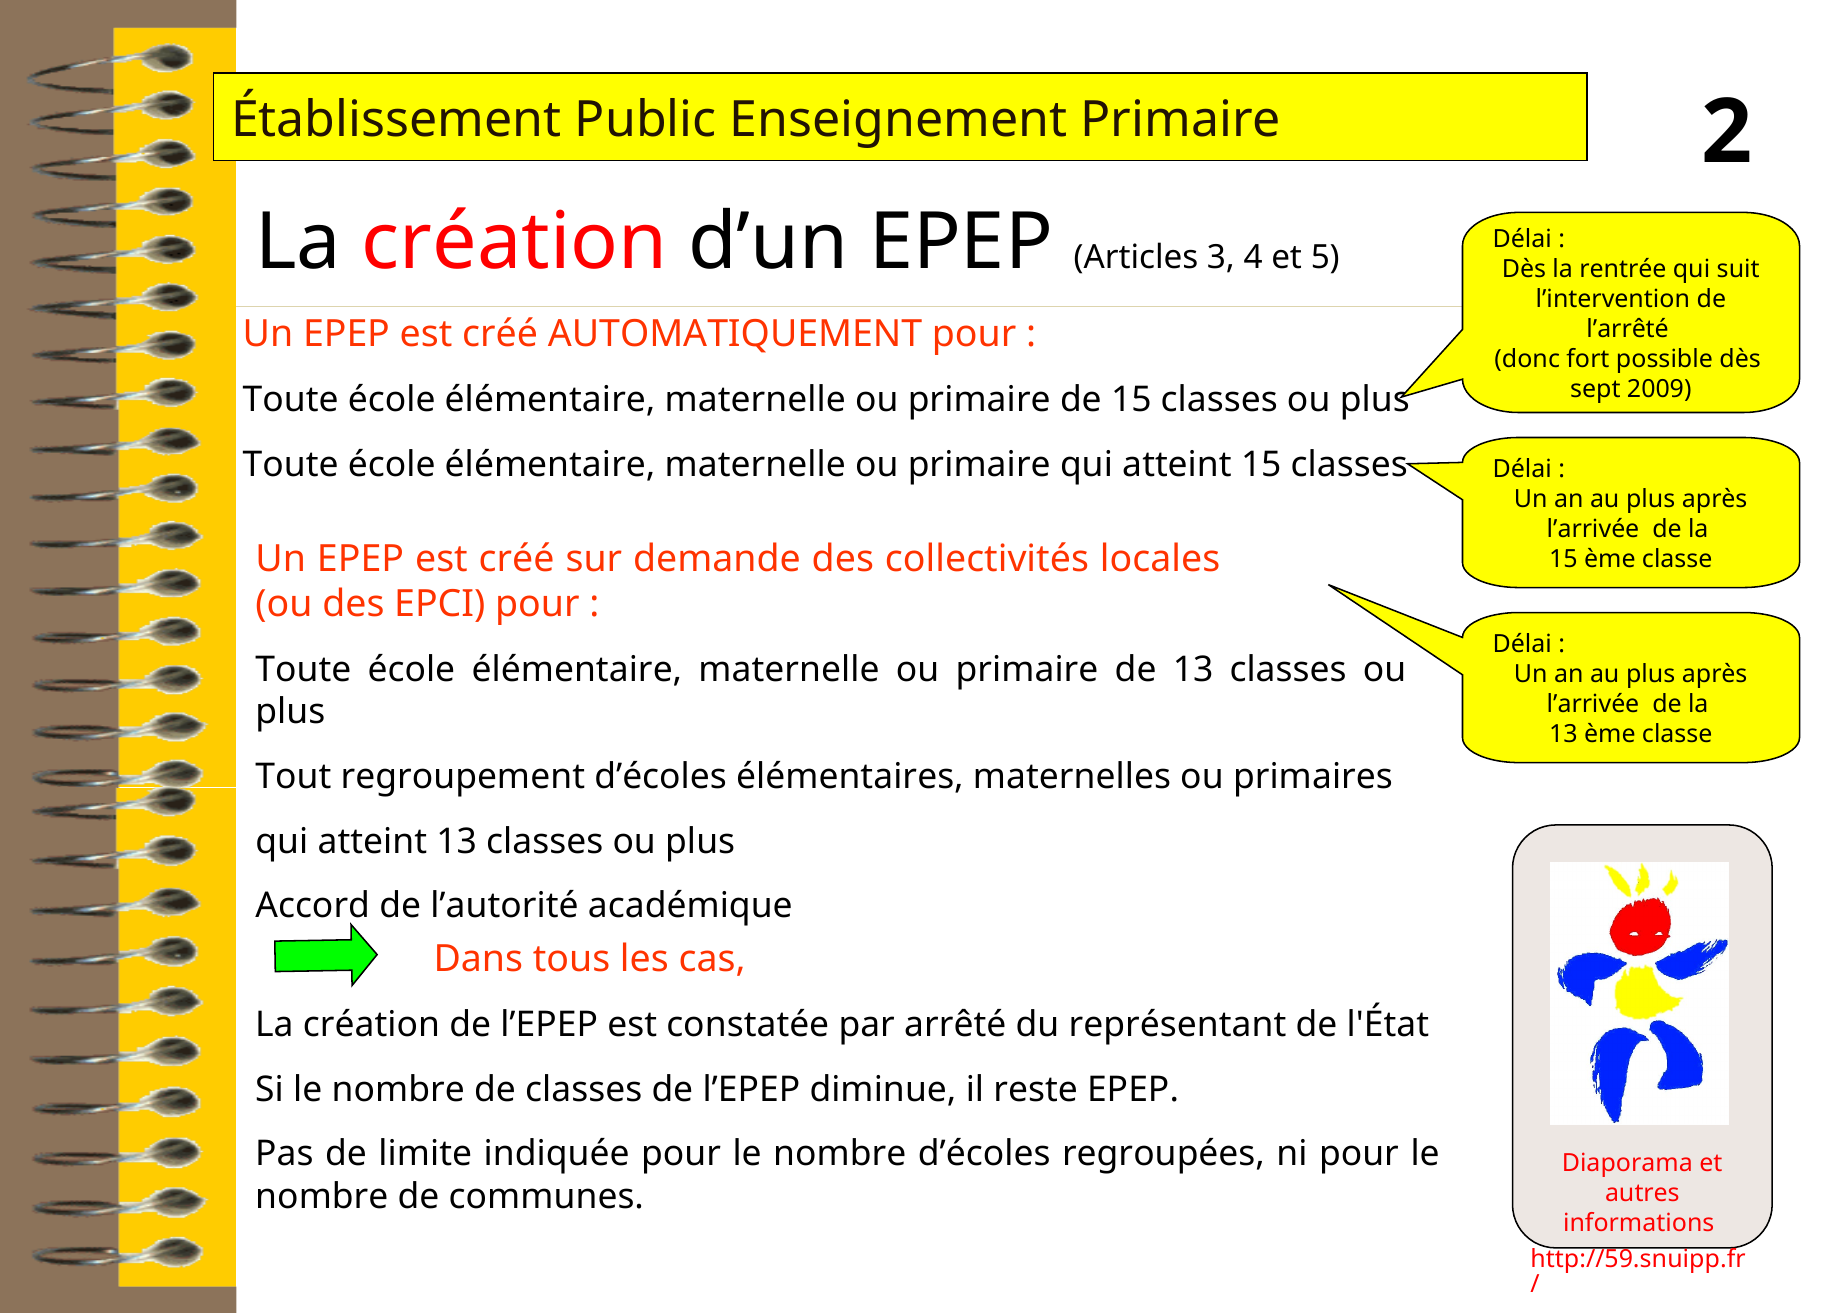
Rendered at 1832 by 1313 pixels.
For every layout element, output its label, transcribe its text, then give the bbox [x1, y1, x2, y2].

title Établissement Public Enseignement Primaire [213, 72, 1587, 161]
picture [1550, 862, 1729, 1126]
text_box Délai : Dès la rentrée qui suit l’intervention de l’arrêté (donc fort possible dès sept 2009)‏ [1401, 212, 1800, 413]
picture [0, 0, 237, 1313]
text_box Diaporama et autres informations http://59.snuipp.fr/ [1512, 1137, 1773, 1313]
text_box Délai : Un an au plus après l’arrivée de la 15 ème classe [1407, 437, 1800, 588]
text_box Un EPEP est créé sur demande des collectivités locales (ou des EPCI) pour : Toute école élémentaire, maternelle ou primaire de 13 classes ou plus Tout regroupement d’écoles élémentaires, maternelles ou primaires qui atteint 13 classes ou plus Accord de l’autorité académique [237, 524, 1426, 924]
text_box Délai : Un an au plus après l’arrivée de la 13 ème classe [1328, 584, 1800, 763]
text_box Dans tous les cas, La création de l’EPEP est constatée par arrêté du représentant de l'État Si le nombre de classes de l’EPEP diminue, il reste EPEP. Pas de limite indiquée pour le nombre d’écoles regroupées, ni pour le nombre de communes. [237, 924, 1459, 1225]
text_box Un EPEP est créé AUTOMATIQUEMENT pour : Toute école élémentaire, maternelle ou primaire de 15 classes ou plus Toute école élémentaire, maternelle ou primaire qui atteint 15 classes [224, 299, 1447, 493]
list La création d’un EPEP (Articles 3, 4 et 5)‏ [237, 174, 1740, 292]
text_box [1512, 824, 1773, 1137]
